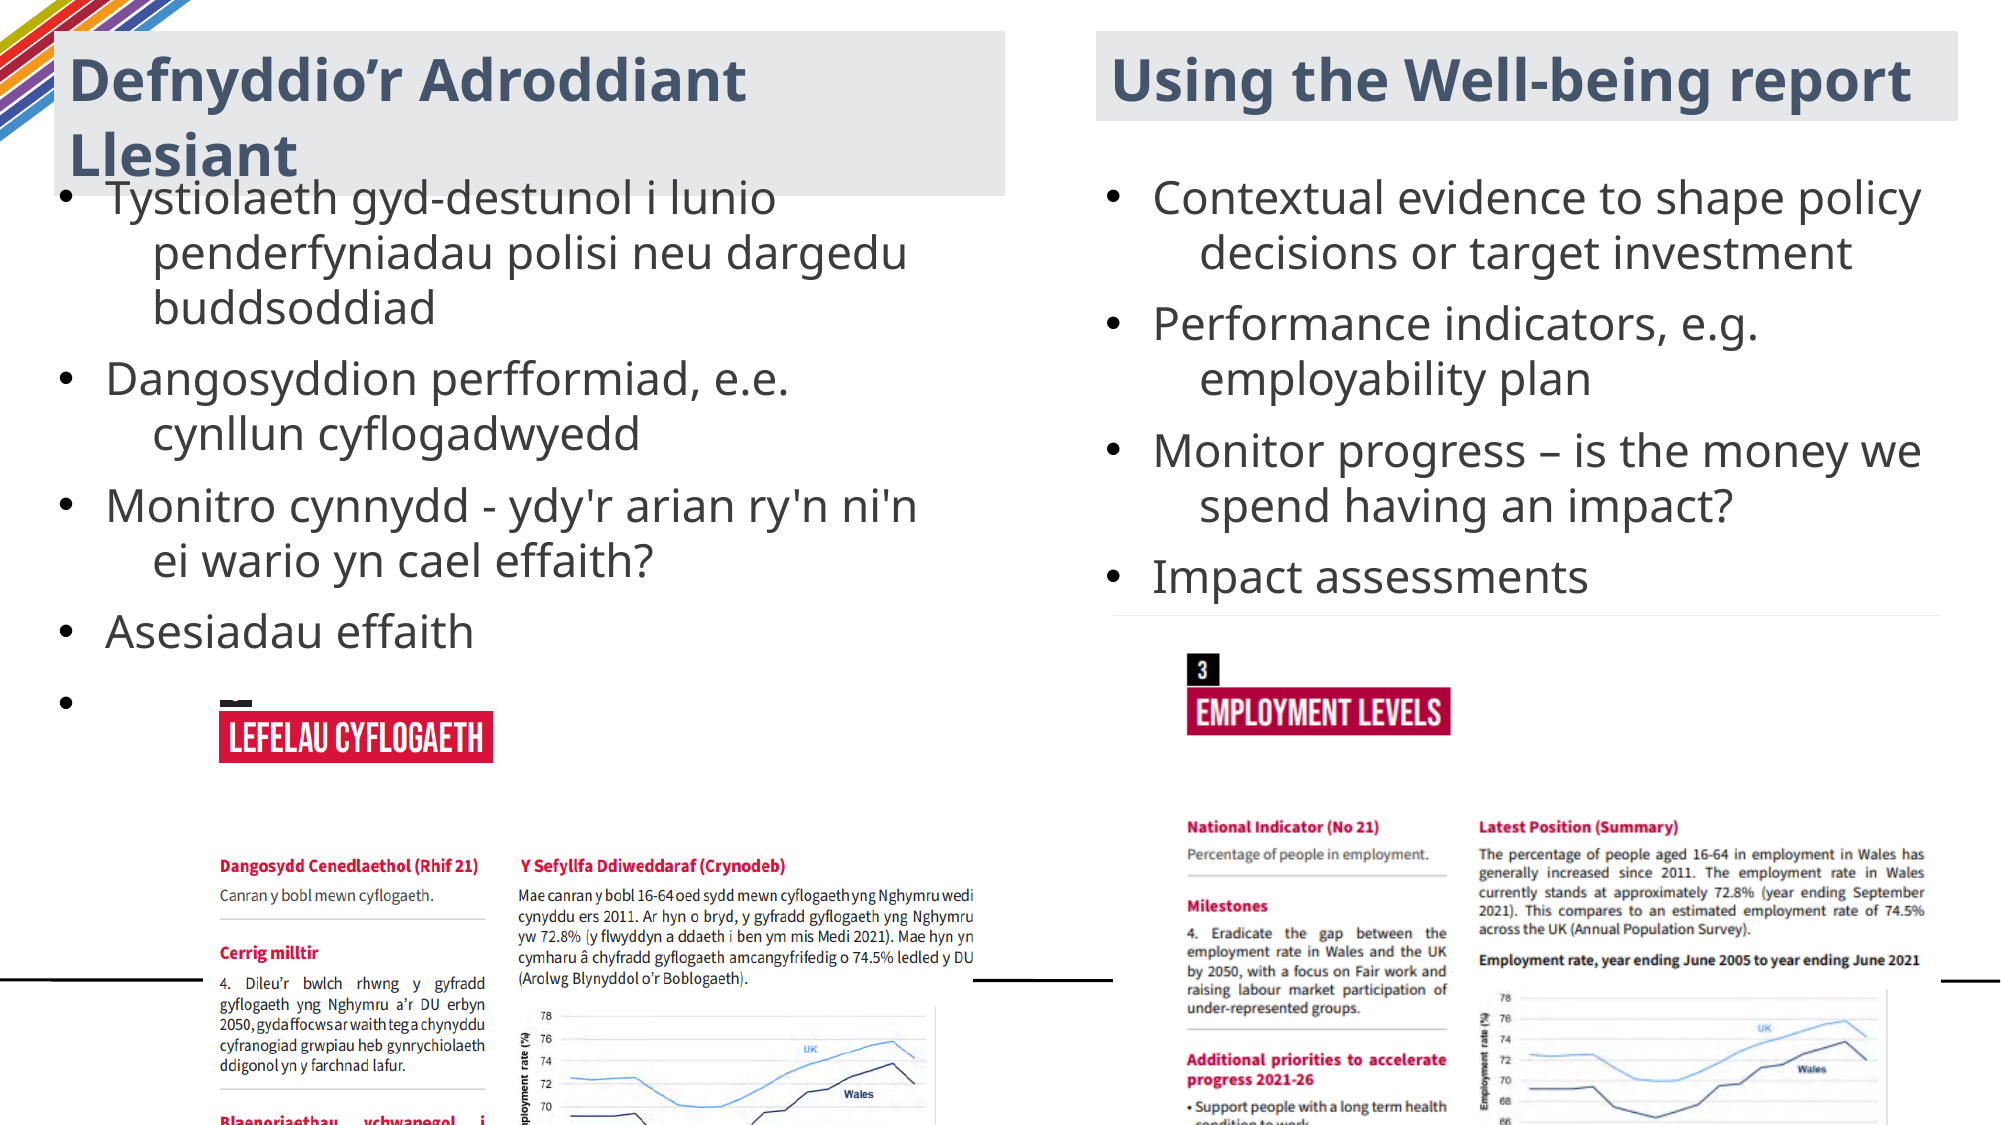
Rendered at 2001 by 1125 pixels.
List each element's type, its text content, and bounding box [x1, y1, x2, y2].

text_box Using the Well-being report [1096, 31, 1958, 121]
text_box Contextual evidence to shape policy decisions or target investment Performance indicators, e.g. employability plan Monitor progress – is the money we spend having an impact? Impact assessments [1090, 160, 2000, 616]
picture [1113, 615, 1941, 1125]
text_box Tystiolaeth gyd-destunol i lunio penderfyniadau polisi neu dargedu buddsoddiad Dangosyddion perfformiad, e.e. cynllun cyflogadwyedd Monitro cynnydd - ydy'r arian ry'n ni'n ei wario yn cael effaith? Asesiadau effaith [43, 160, 953, 744]
picture [203, 700, 973, 1125]
text_box Defnyddio’r Adroddiant Llesiant [54, 31, 1005, 196]
